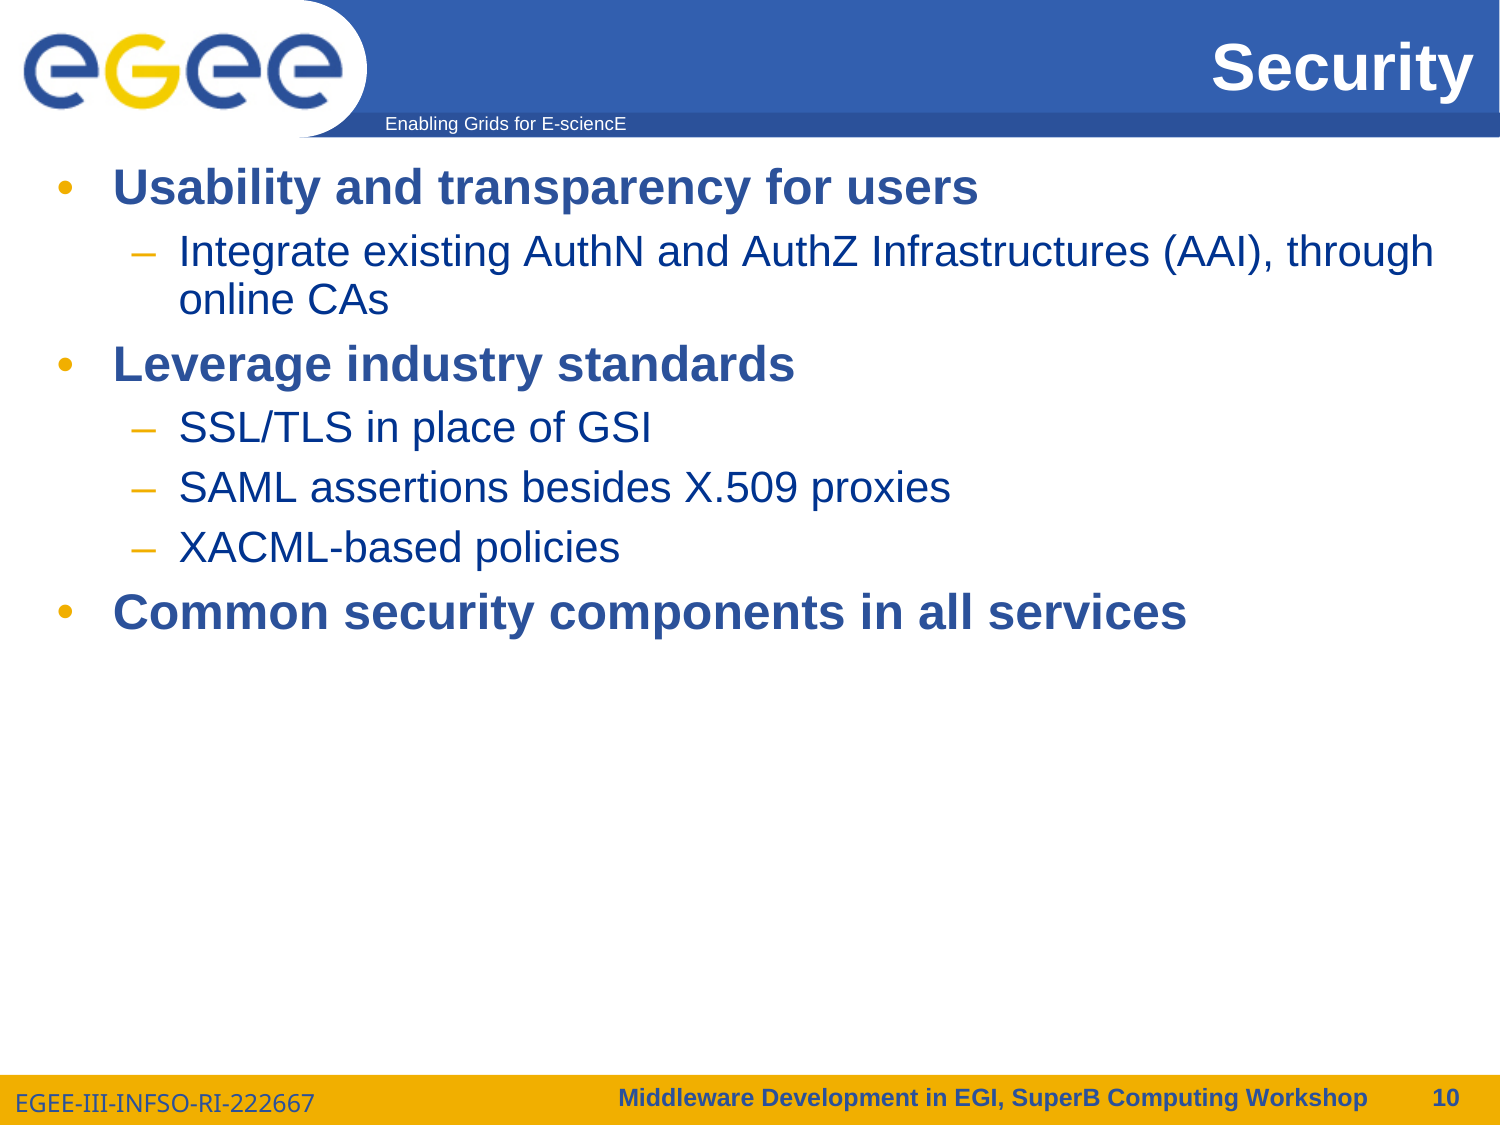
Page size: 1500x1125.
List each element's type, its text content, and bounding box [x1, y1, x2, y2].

picture [18, 30, 349, 112]
list Usability and transparency for users Integrate existing AuthN and AuthZ Infrastructures (AAI), through online CAs Leverage industry standards SSL/TLS in place of GSI SAML assertions besides X.509 proxies XACML-based policies Common security components in all services [56, 159, 1466, 888]
title Security [369, 0, 1475, 148]
